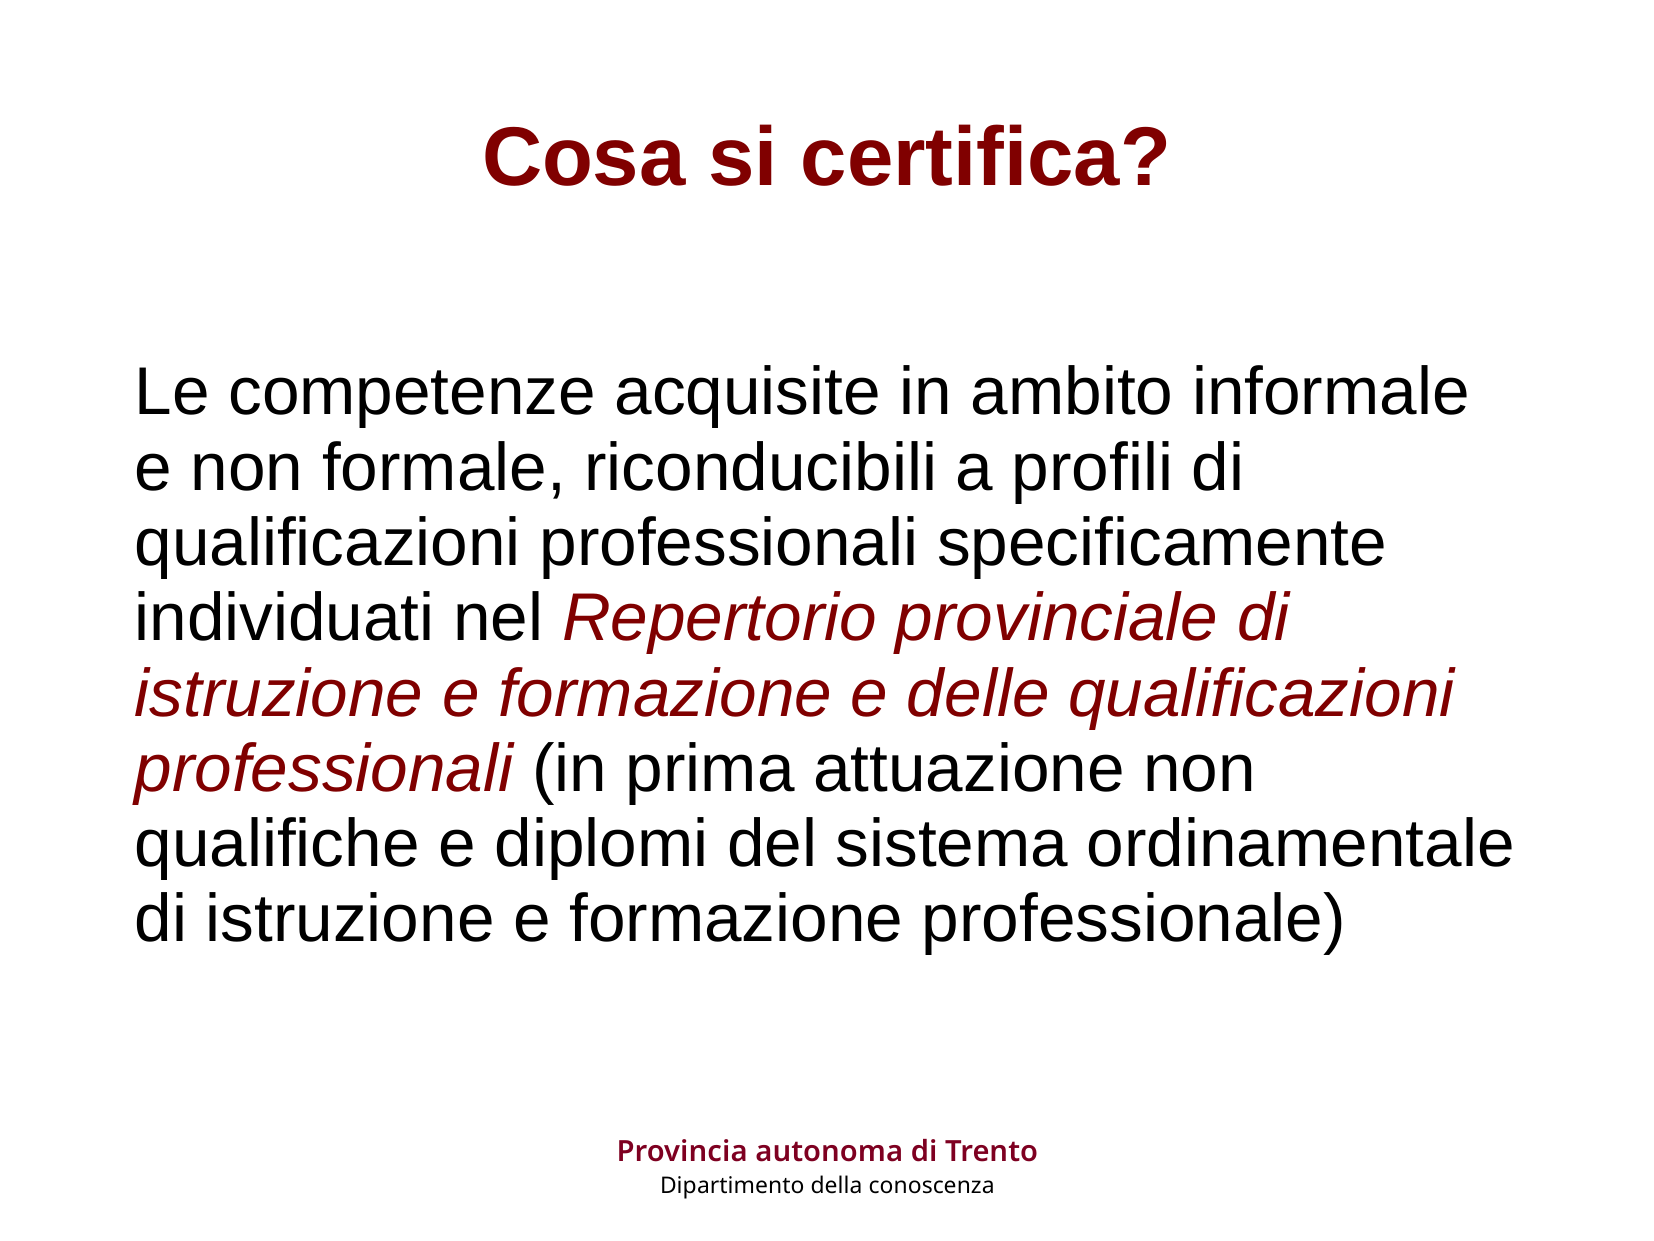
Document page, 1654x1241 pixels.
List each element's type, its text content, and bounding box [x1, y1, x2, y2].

list Le competenze acquisite in ambito informale e non formale, riconducibili a profili di qualificazioni professionali specificamente individuati nel Repertorio provinciale di istruzione e formazione e delle qualificazioni professionali (in prima attuazione non qualifiche e diplomi del sistema ordinamentale di istruzione e formazione professionale) [70, 248, 1524, 1016]
title Cosa si certifica? [82, 106, 1571, 207]
